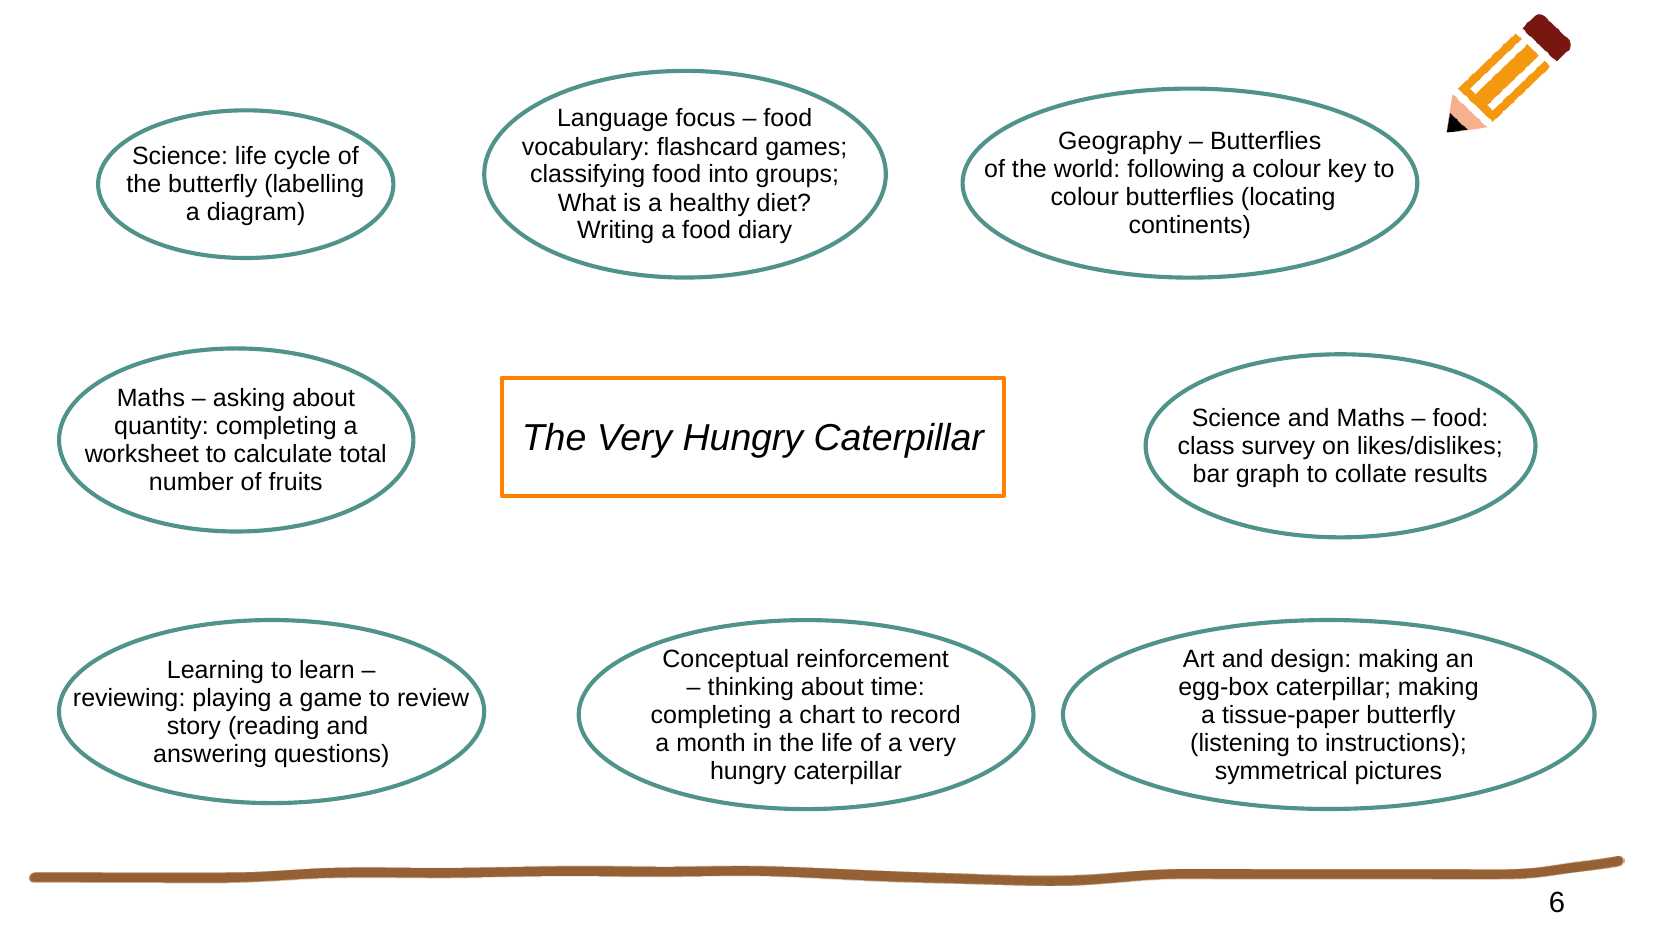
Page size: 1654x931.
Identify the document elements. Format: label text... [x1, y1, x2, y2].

text_box Learning to learn – reviewing: playing a game to review story (reading and answering questions) [58, 620, 485, 804]
text_box Conceptual reinforcement – thinking about time: completing a chart to record a month in the life of a very hungry caterpillar [578, 620, 1034, 810]
text_box Science and Maths – food: class survey on likes/dislikes; bar graph to collate results [1145, 354, 1536, 538]
picture [1446, 14, 1571, 133]
text_box Maths – asking about quantity: completing a worksheet to calculate total number of fruits [59, 348, 414, 532]
picture [29, 856, 1625, 886]
text_box Science: life cycle of the butterfly (labelling a diagram) [98, 110, 394, 259]
text_box Language focus – food vocabulary: flashcard games; classifying food into groups; What is a healthy diet? Writing a food diary [484, 70, 886, 278]
text_box Geography – Butterflies of the world: following a colour key to colour butterflies (locating continents) [962, 88, 1418, 278]
text_box Art and design: making an egg-box caterpillar; making a tissue-paper butterfly (listening to instructions); symmetrical pictures [1062, 620, 1595, 809]
text_box The Very Hungry Caterpillar [501, 377, 1004, 497]
